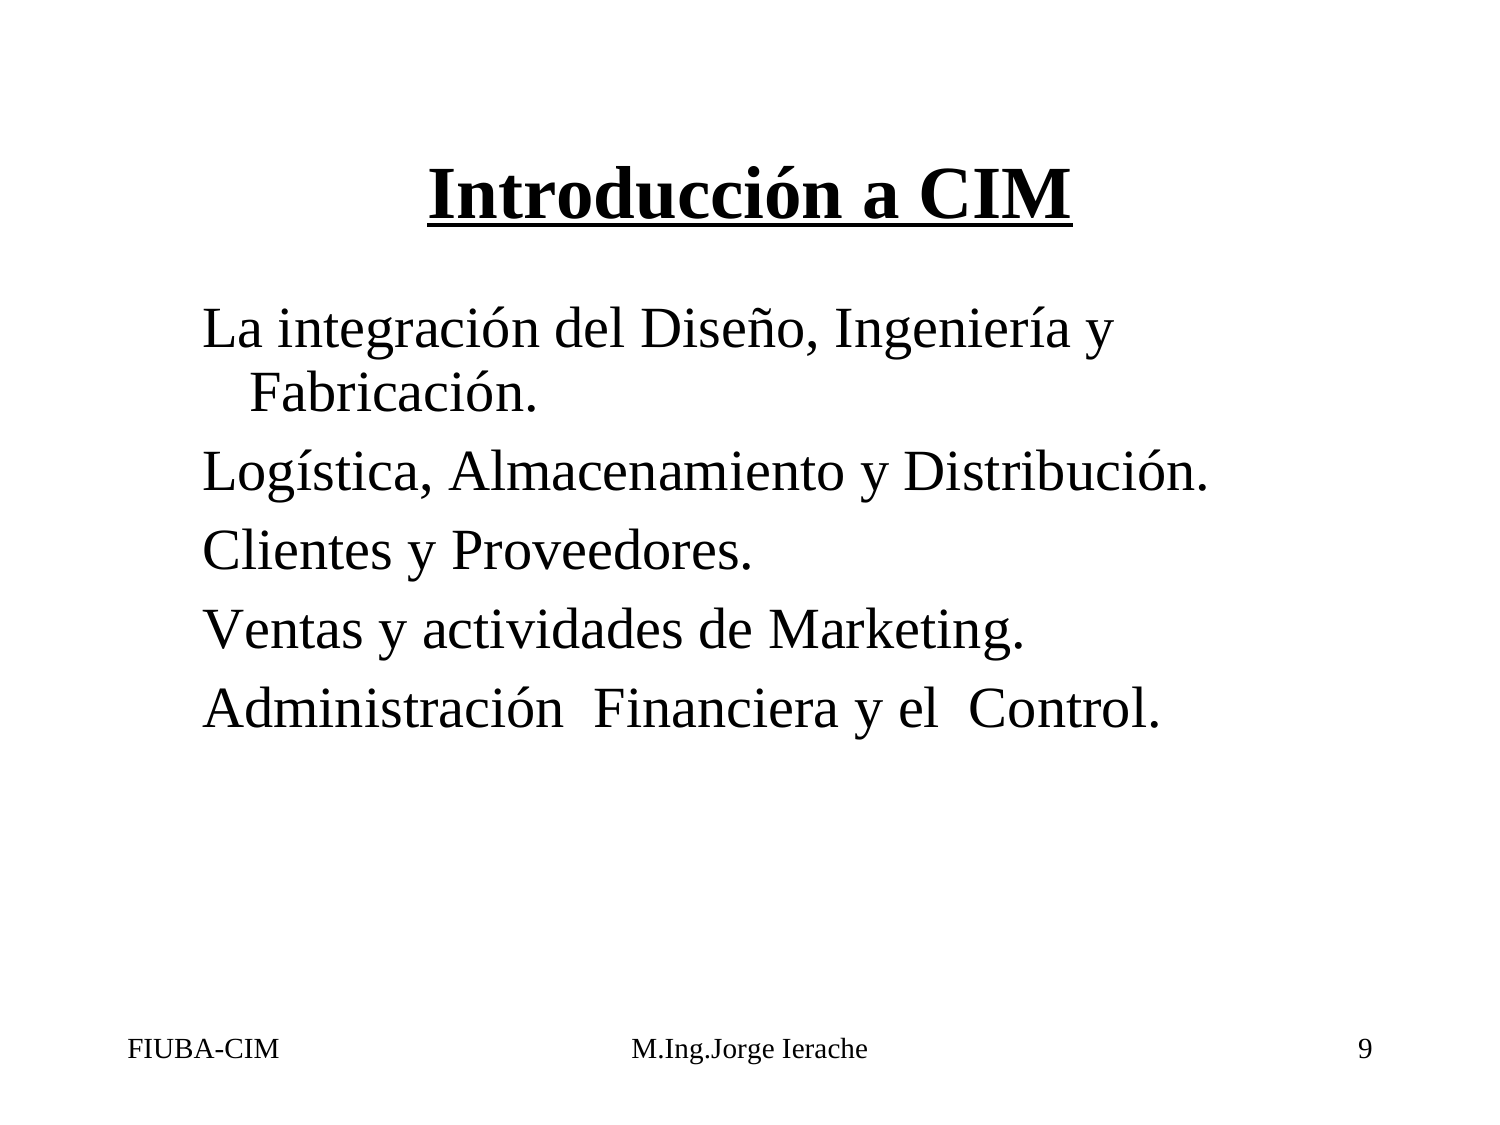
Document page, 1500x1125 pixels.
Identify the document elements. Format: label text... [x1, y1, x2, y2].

list La integración del Diseño, Ingeniería y Fabricación. Logística, Almacenamiento y Distribución. Clientes y Proveedores. Ventas y actividades de Marketing. Administración Financiera y el Control. [112, 287, 1388, 1000]
title Introducción a CIM [112, 99, 1388, 287]
